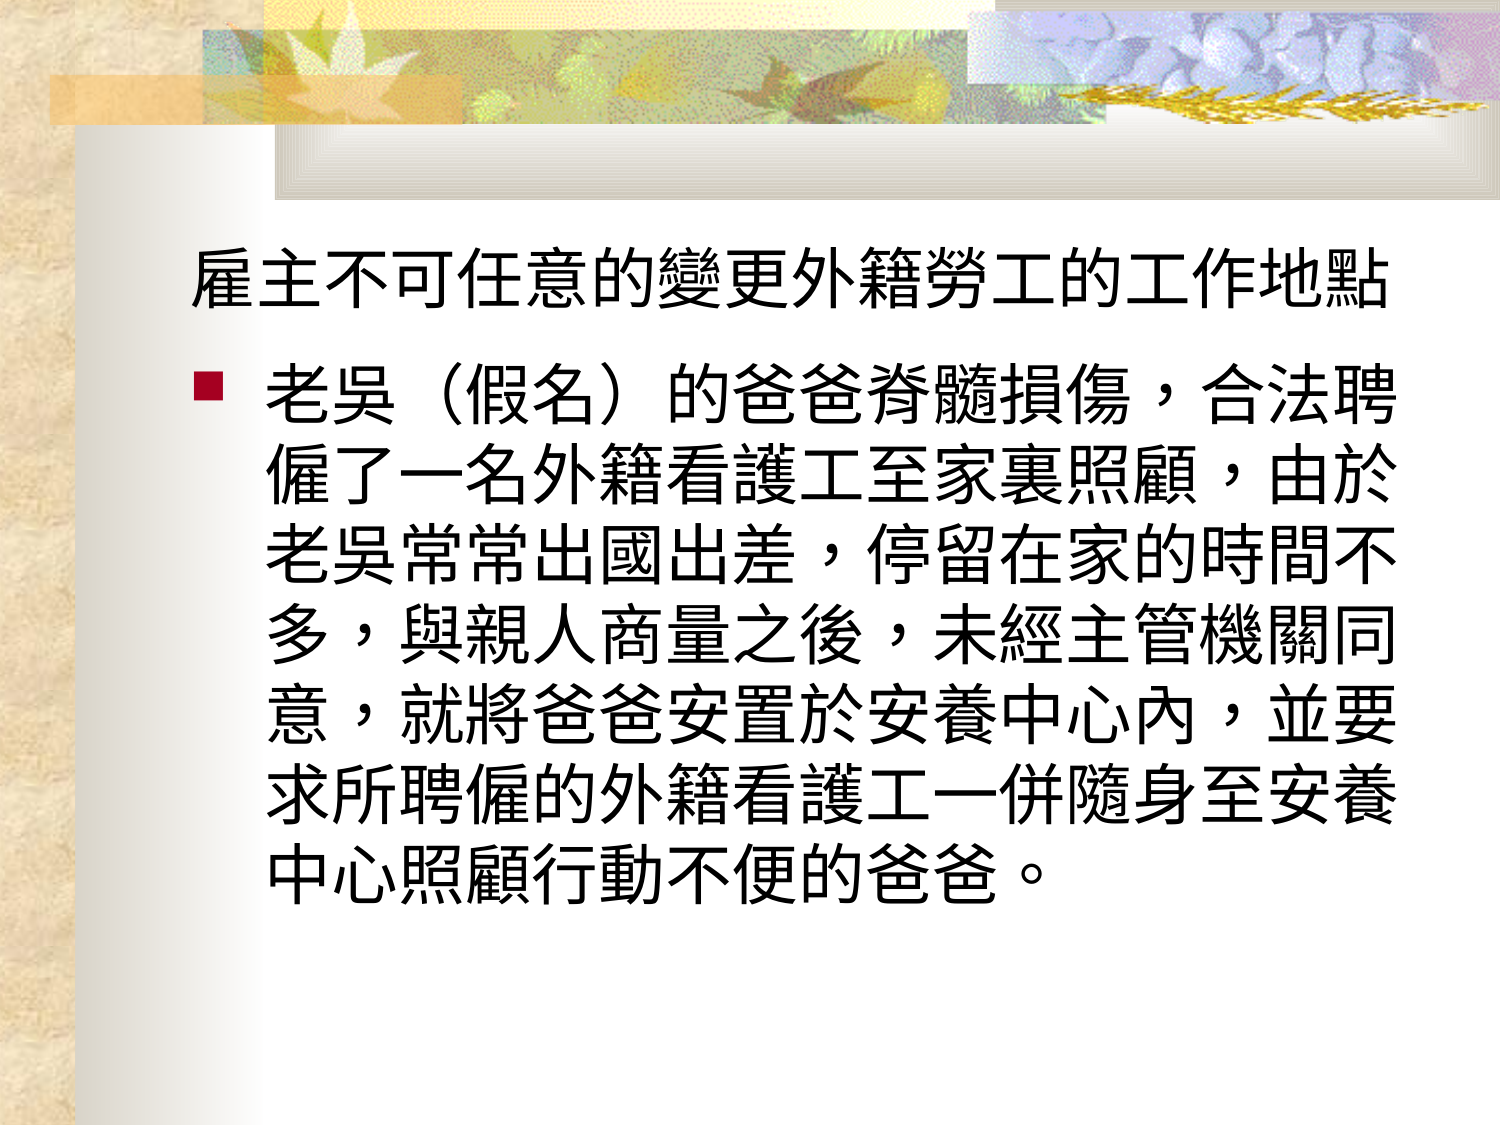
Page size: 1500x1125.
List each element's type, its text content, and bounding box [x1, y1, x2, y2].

title 雇主不可任意的變更外籍勞工的工作地點 [174, 137, 1450, 325]
picture [0, 0, 1500, 1125]
list 老吳（假名）的爸爸脊髓損傷，合法聘僱了一名外籍看護工至家裏照顧，由於老吳常常出國出差，停留在家的時間不多，與親人商量之後，未經主管機關同意，就將爸爸安置於安養中心內，並要求所聘僱的外籍看護工一併隨身至安養中心照顧行動不便的爸爸。 [174, 344, 1450, 1020]
